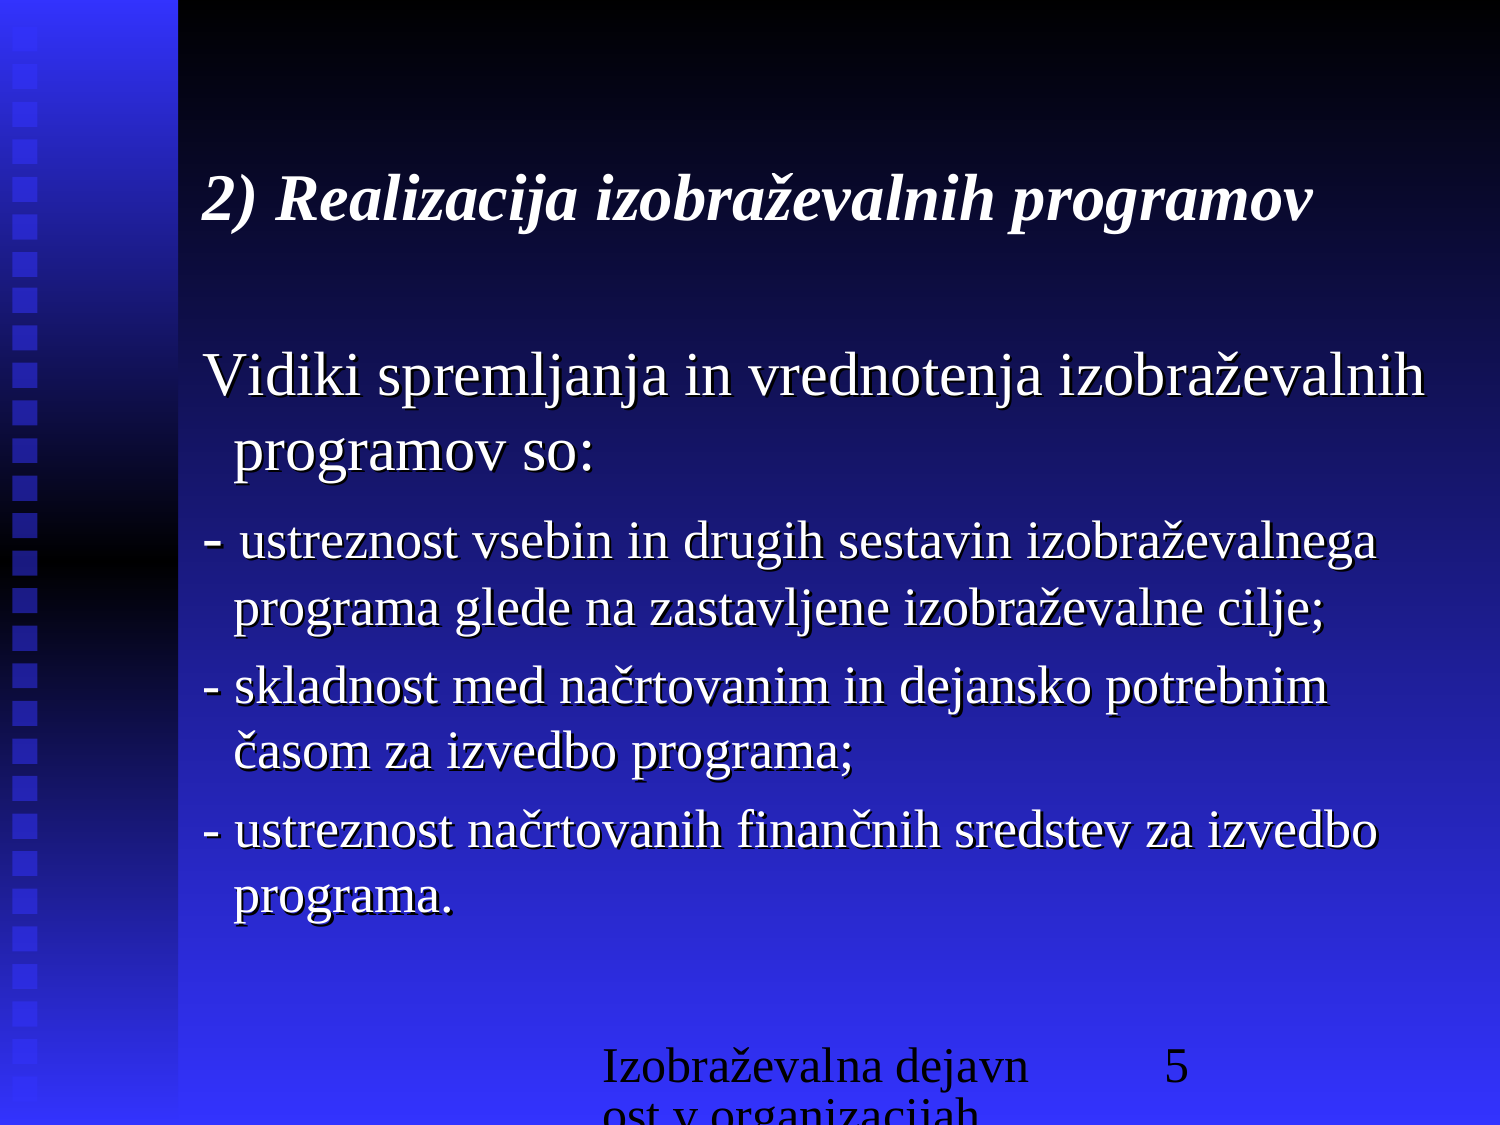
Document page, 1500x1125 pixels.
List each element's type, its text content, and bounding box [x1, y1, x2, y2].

title 2) Realizacija izobraževalnih programov [187, 99, 1463, 288]
list Vidiki spremljanja in vrednotenja izobraževalnih programov so: - ustreznost vsebin in drugih sestavin izobraževalnega programa glede na zastavljene izobraževalne cilje; - skladnost med načrtovanim in dejansko potrebnim časom za izvedbo programa; - ustreznost načrtovanih finančnih sredstev za izvedbo programa. [187, 324, 1463, 1001]
